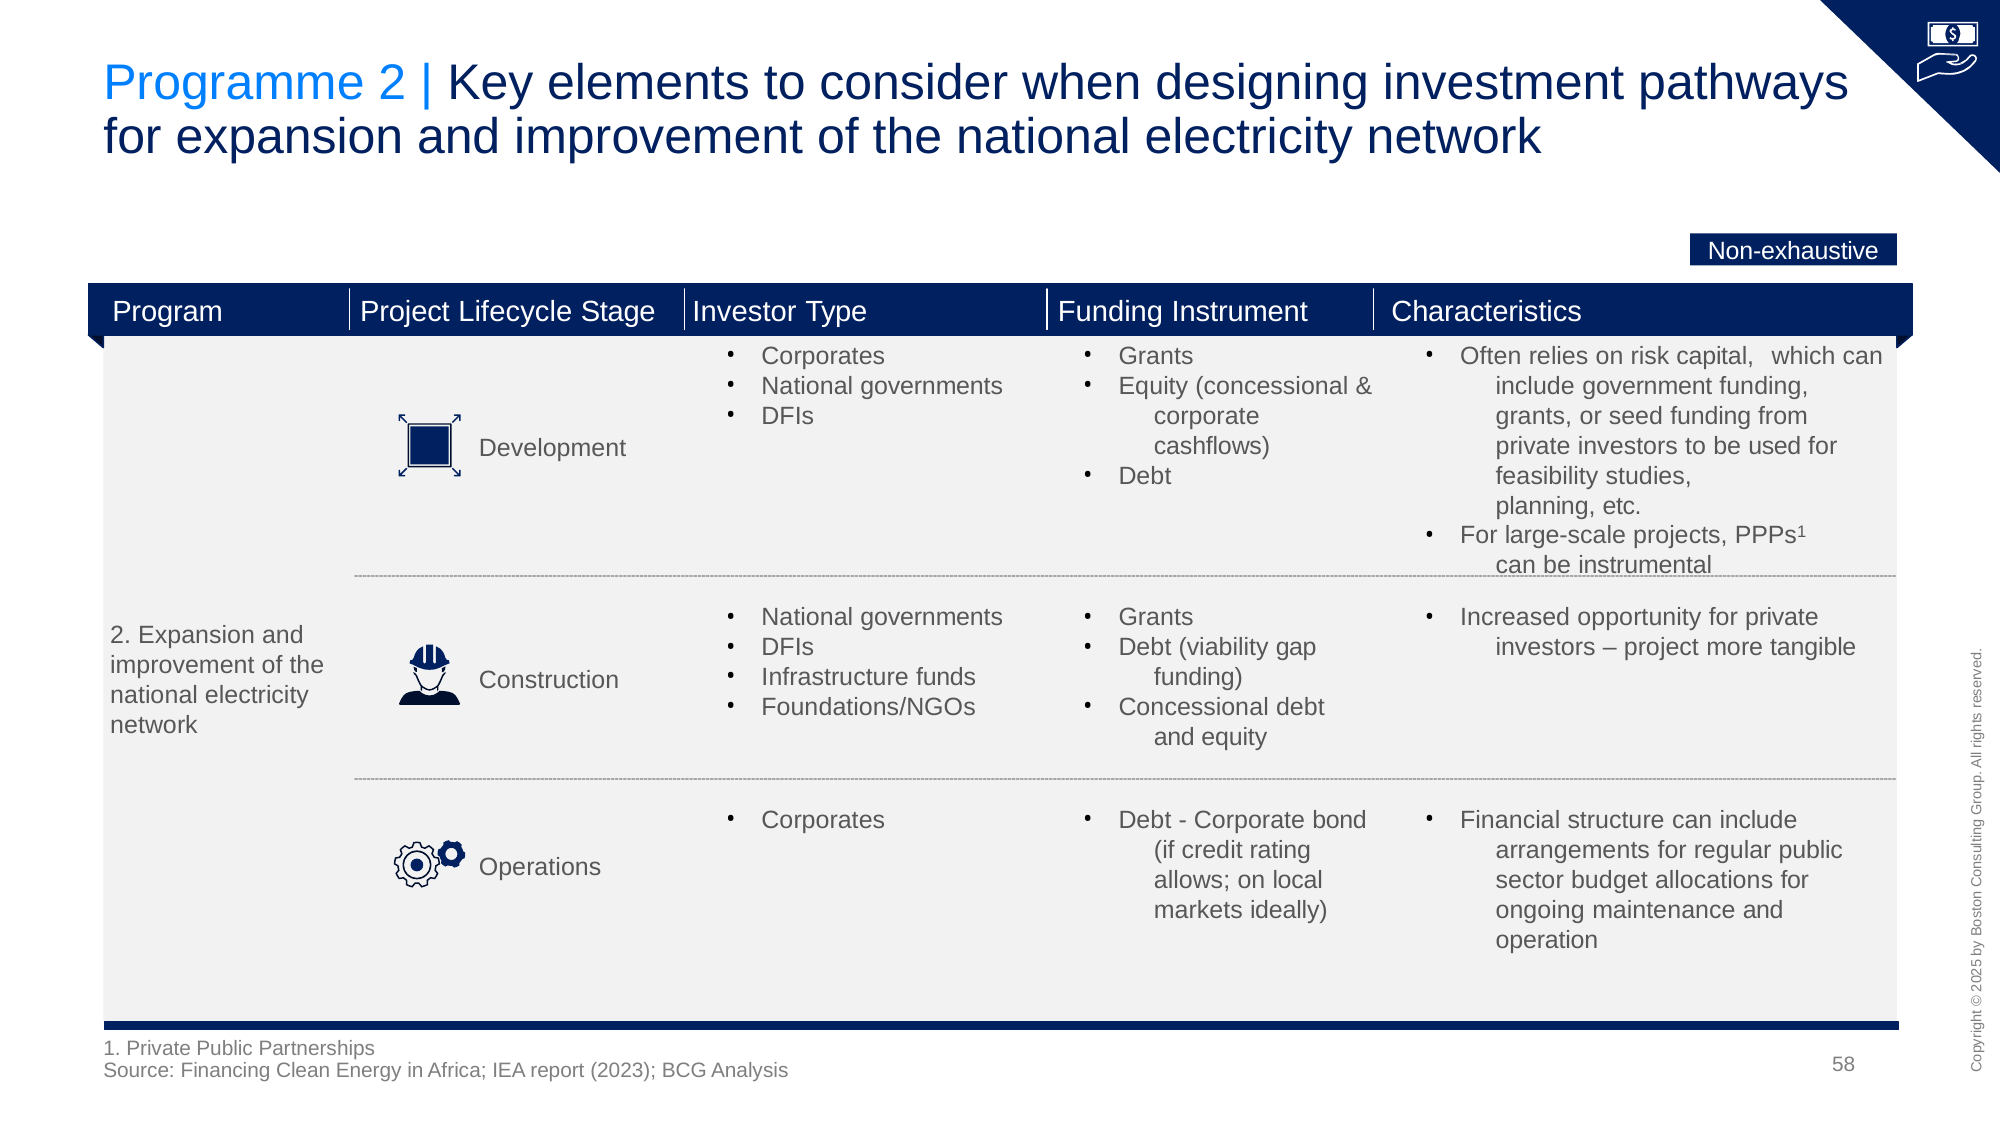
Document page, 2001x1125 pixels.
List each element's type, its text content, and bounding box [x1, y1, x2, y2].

text_box Project Lifecycle Stage [358, 290, 663, 328]
text_box Characteristics [1389, 290, 1894, 328]
text_box Construction [479, 661, 631, 694]
text_box 1. Private Public Partnerships Source: Financing Clean Energy in Africa; IEA report (2023); BCG Analysis [103, 1037, 1585, 1082]
text_box Development [479, 429, 631, 462]
text_box [88, 283, 1912, 1029]
title Programme 2 | Key elements to consider when designing investment pathways for expansion and improvement of the national electricity network [103, 55, 1897, 165]
text_box Grants Equity (concessional & corporate cashflows) Debt [1047, 339, 1373, 461]
text_box 2. Expansion and improvement of the national electricity network [110, 616, 350, 741]
text_box Investor Type [690, 290, 1046, 328]
text_box Often relies on risk capital, which can include government funding, grants, or seed funding from private investors to be used for feasibility studies, planning, etc. For large-scale projects, PPPs1 can be instrumental [1389, 339, 1894, 552]
text_box Financial structure can include arrangements for regular public sector budget allocations for ongoing maintenance and operation [1389, 803, 1894, 925]
text_box Funding Instrument [1055, 290, 1373, 328]
text_box Increased opportunity for private investors – project more tangible [1389, 600, 1894, 662]
text_box Non-exhaustive [1690, 233, 1897, 266]
text_box Debt - Corporate bond (if credit rating allows; on local markets ideally) [1047, 803, 1373, 895]
text_box National governments DFIs Infrastructure funds Foundations/NGOs [690, 600, 1033, 722]
text_box Grants Debt (viability gap funding) Concessional debt and equity [1047, 600, 1373, 755]
text_box Corporates [690, 803, 1033, 834]
text_box [1820, 0, 2000, 173]
text_box Program [110, 290, 349, 328]
text_box Operations [479, 847, 631, 881]
text_box Corporates National governments DFIs [690, 339, 1033, 431]
